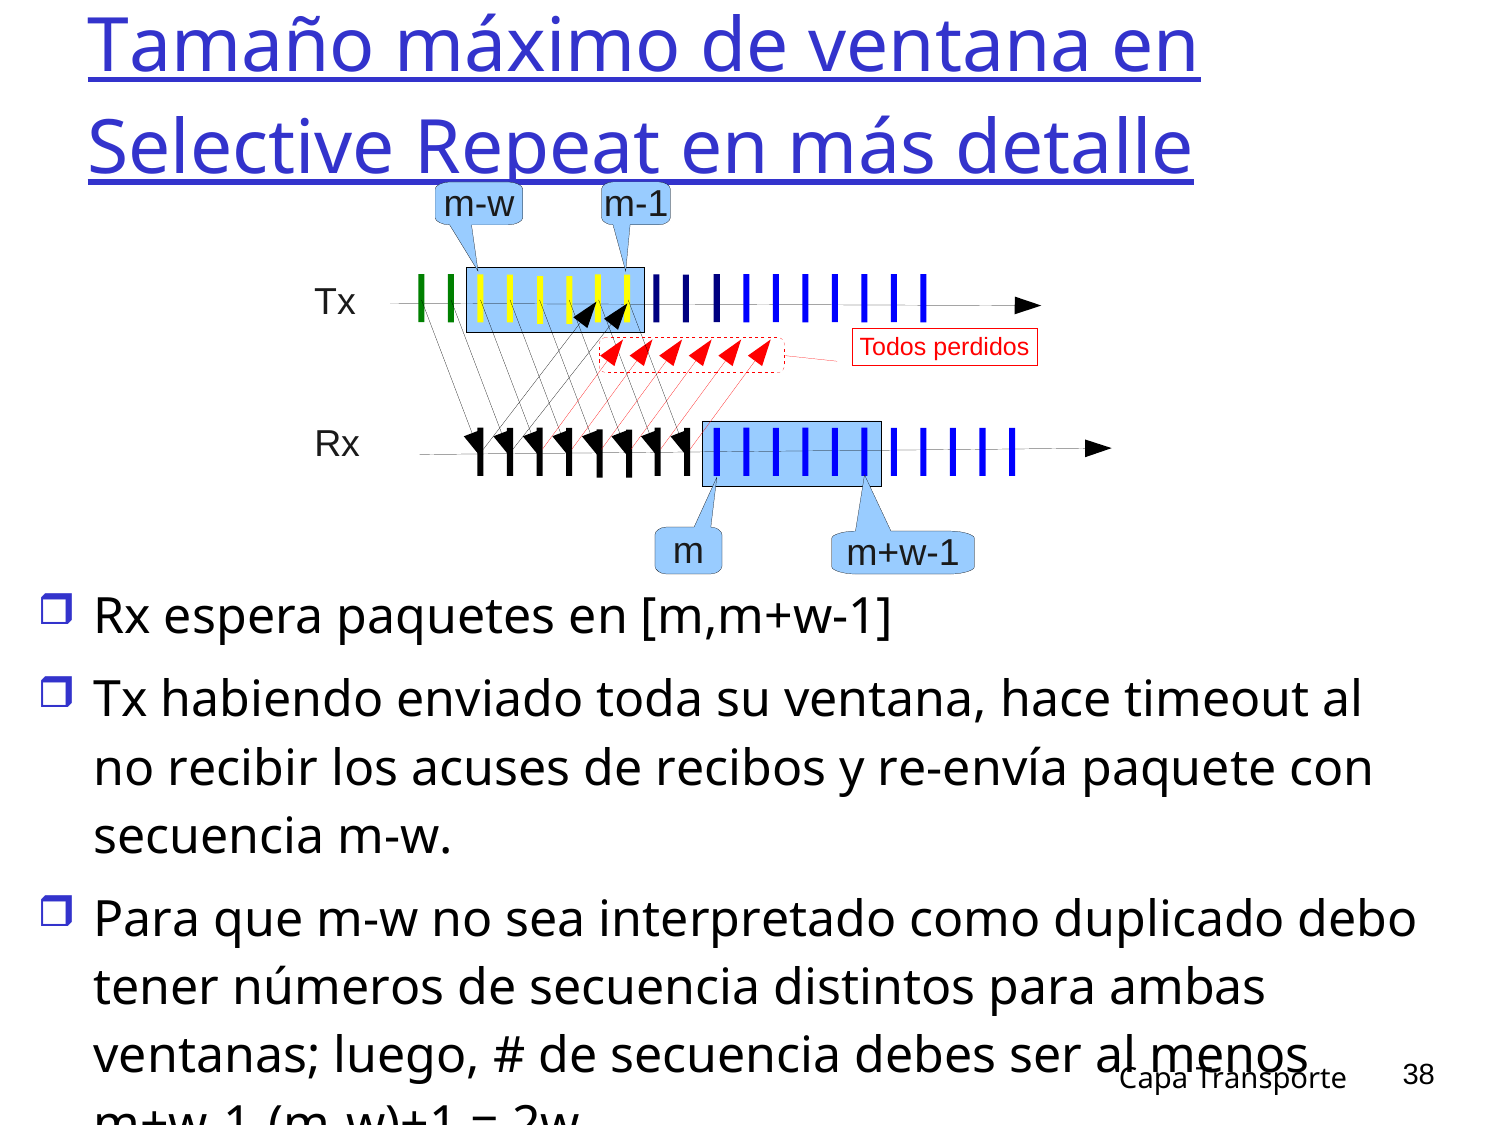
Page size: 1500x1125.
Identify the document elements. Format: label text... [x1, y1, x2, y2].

list Rx espera paquetes en [m,m+w-1] Tx habiendo enviado toda su ventana, hace timeout al no recibir los acuses de recibos y re-envía paquete con secuencia m-w. Para que m-w no sea interpretado como duplicado debo tener números de secuencia distintos para ambas ventanas; luego, # de secuencia debes ser al menos m+w-1-(m-w)+1 = 2w. [37, 580, 1426, 1076]
title Tamaño máximo de ventana en Selective Repeat en más detalle [87, 0, 1463, 188]
chart [283, 149, 1136, 605]
